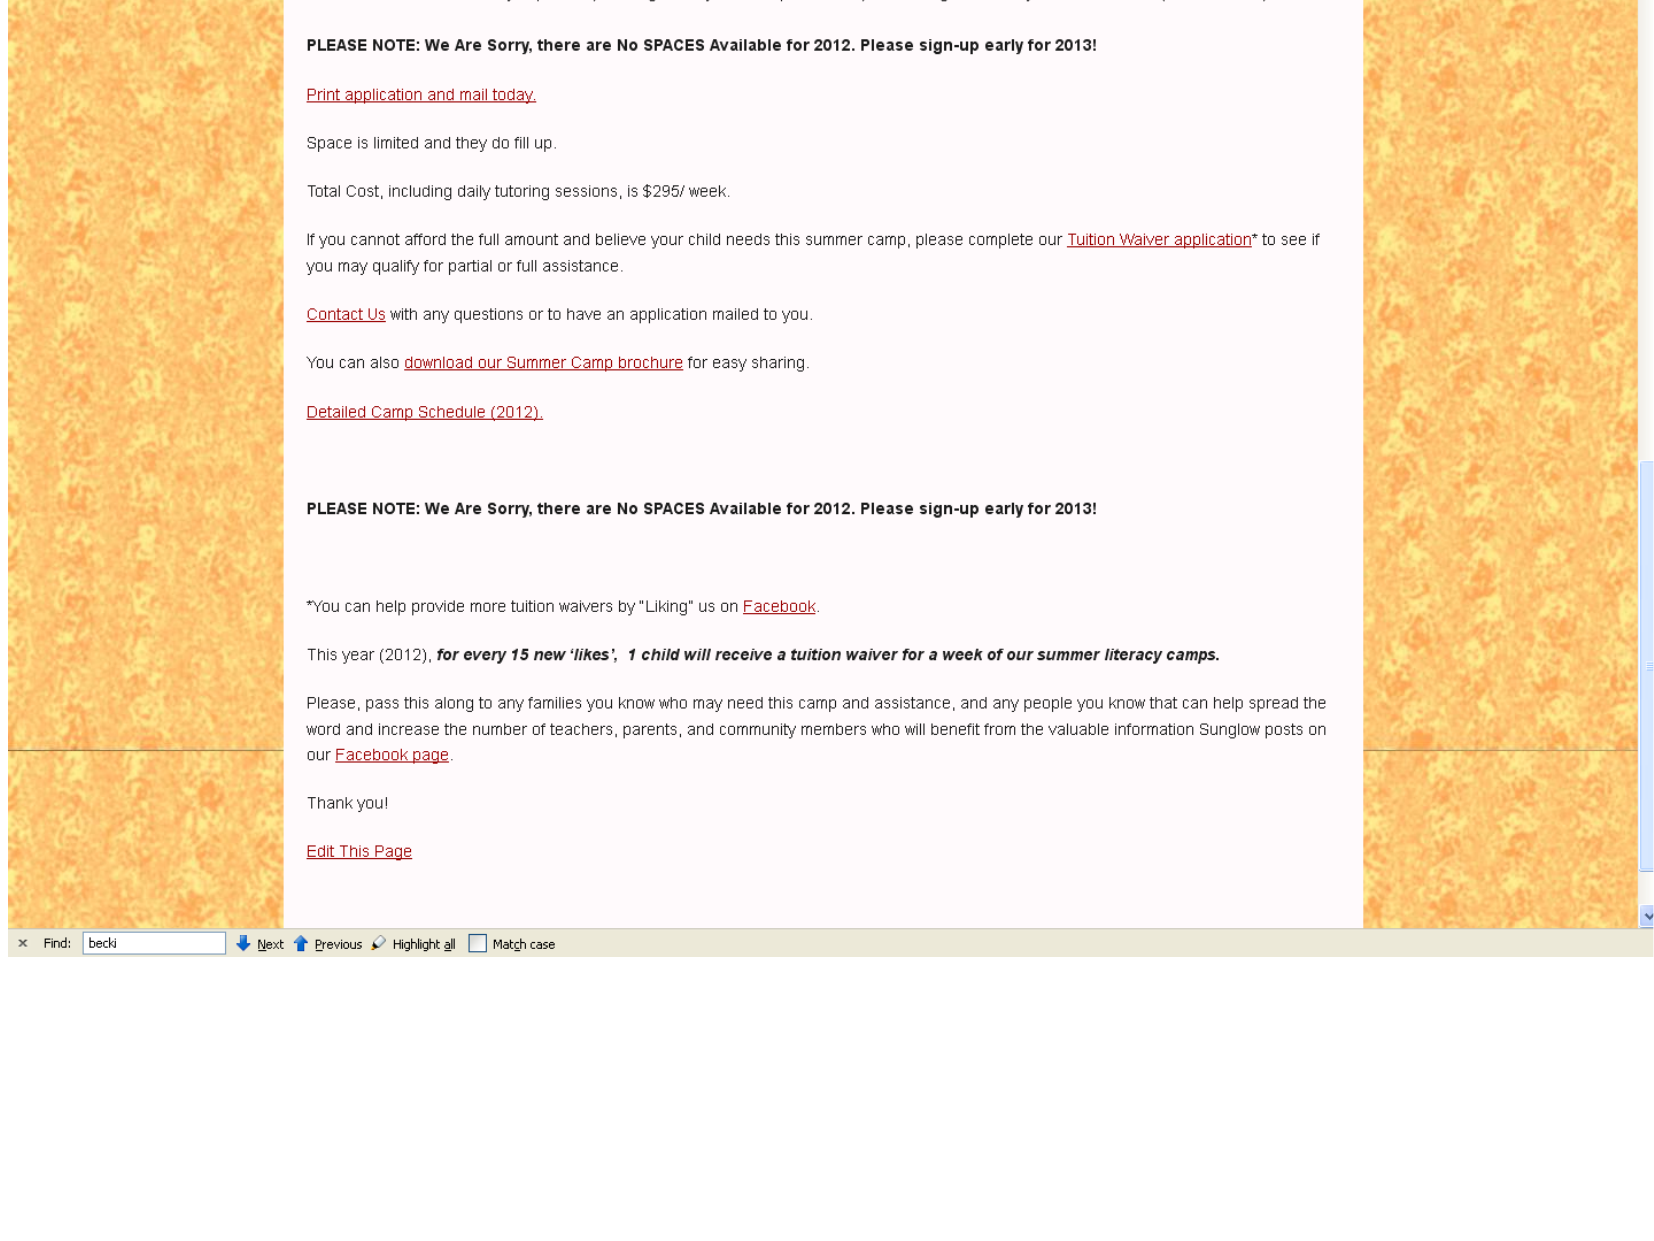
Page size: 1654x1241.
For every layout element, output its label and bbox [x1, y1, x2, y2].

picture [8, 0, 1654, 957]
